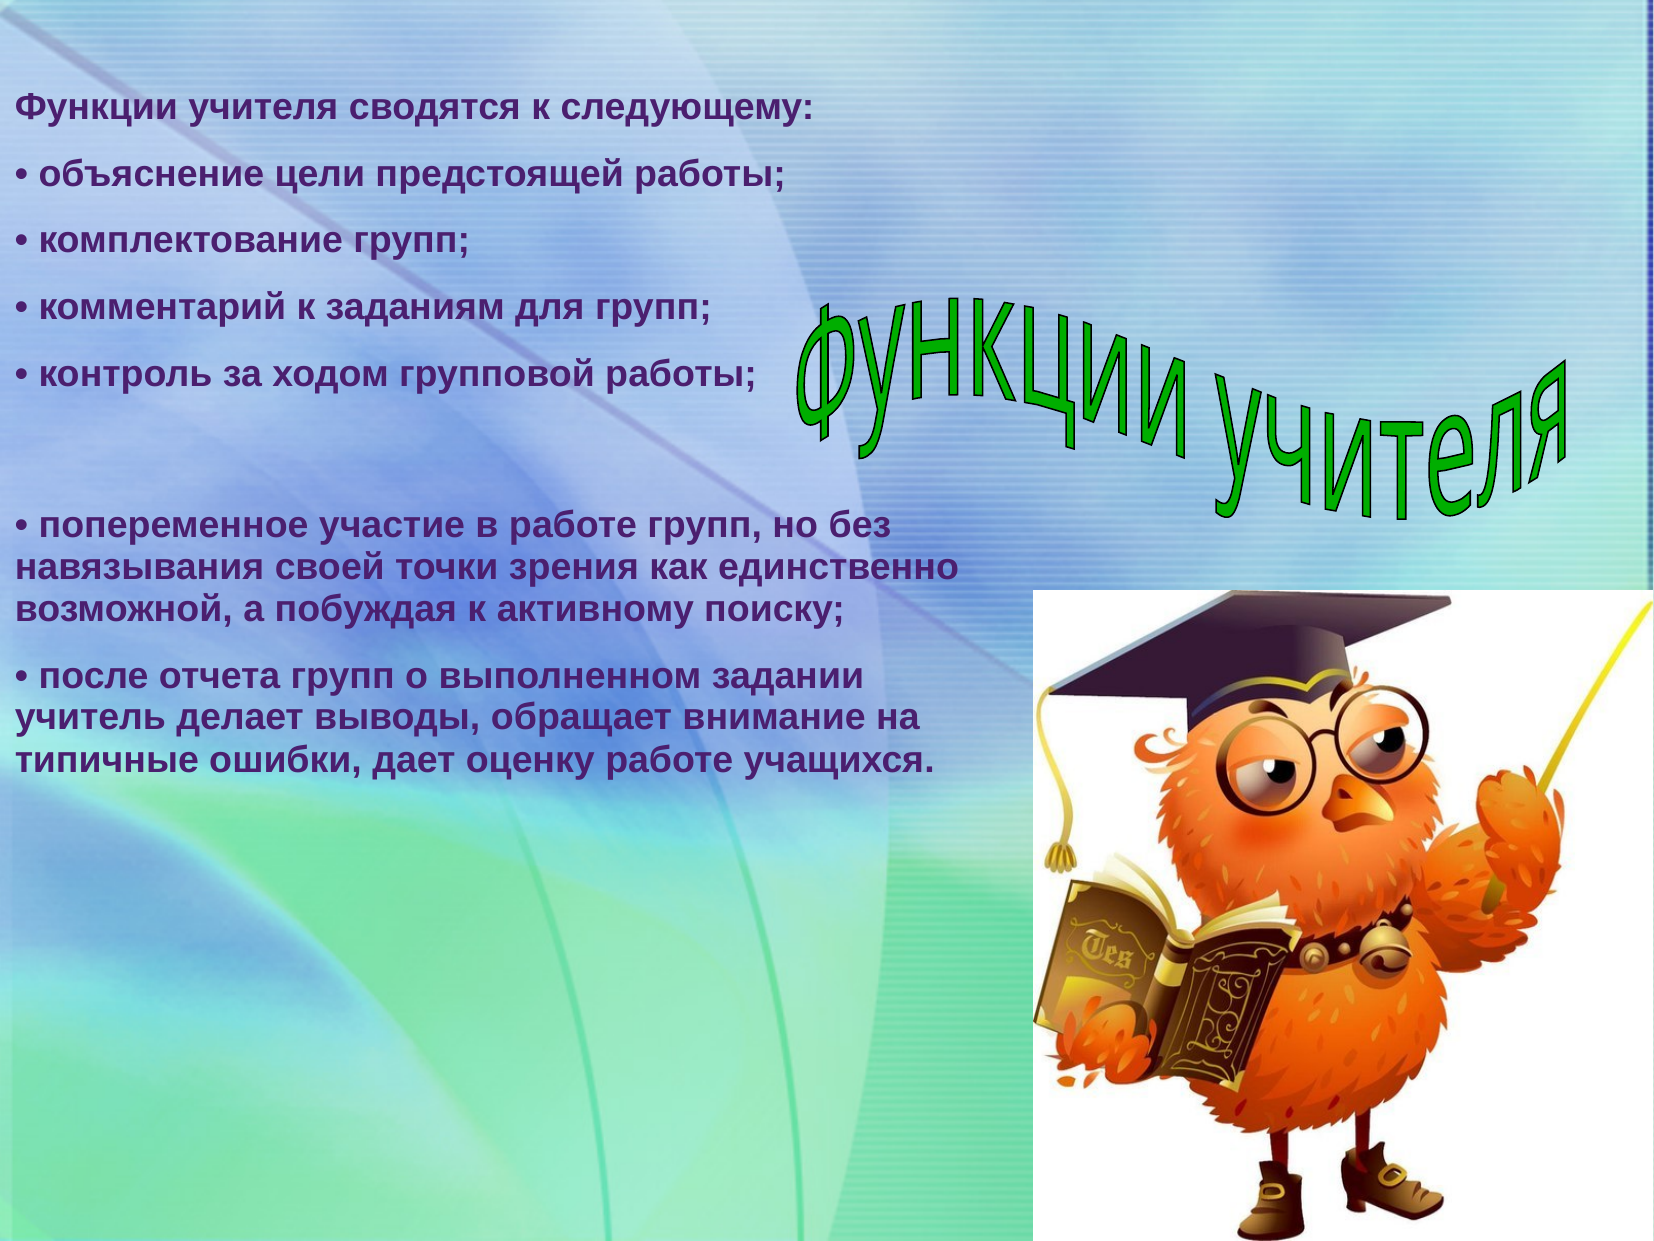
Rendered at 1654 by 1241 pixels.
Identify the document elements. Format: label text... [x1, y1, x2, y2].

text_box Функции учителя сводятся к следующему: • объяснение цели предстоящей работы; • комплектование групп; • комментарий к заданиям для групп; • контроль за ходом групповой работы; • попеременное участие в работе групп, но без навязывания своей точки зрения как единственно возможной, а побуждая к активному поиску; • после отчета групп о выполненном задании учитель делает выводы, обращает внимание на типичные ошибки, дает оценку работе учащихся. [0, 78, 1034, 1004]
text_box Функции учителя [1325, 412, 1371, 518]
text_box Функции учителя [1477, 391, 1521, 508]
text_box Функции учителя [797, 304, 854, 441]
text_box Функции учителя [1083, 322, 1127, 436]
text_box Функции учителя [1215, 373, 1262, 518]
text_box Функции учителя [1380, 421, 1423, 520]
text_box Функции учителя [1141, 344, 1185, 458]
text_box Функции учителя [1528, 360, 1565, 483]
text_box Функции учителя [974, 298, 1016, 401]
picture [0, 0, 1654, 1241]
text_box Функции учителя [858, 304, 905, 459]
text_box Функции учителя [1267, 394, 1310, 505]
text_box Функции учителя [1429, 415, 1473, 516]
text_box Функции учителя [912, 298, 958, 400]
text_box Функции учителя [1024, 306, 1075, 449]
